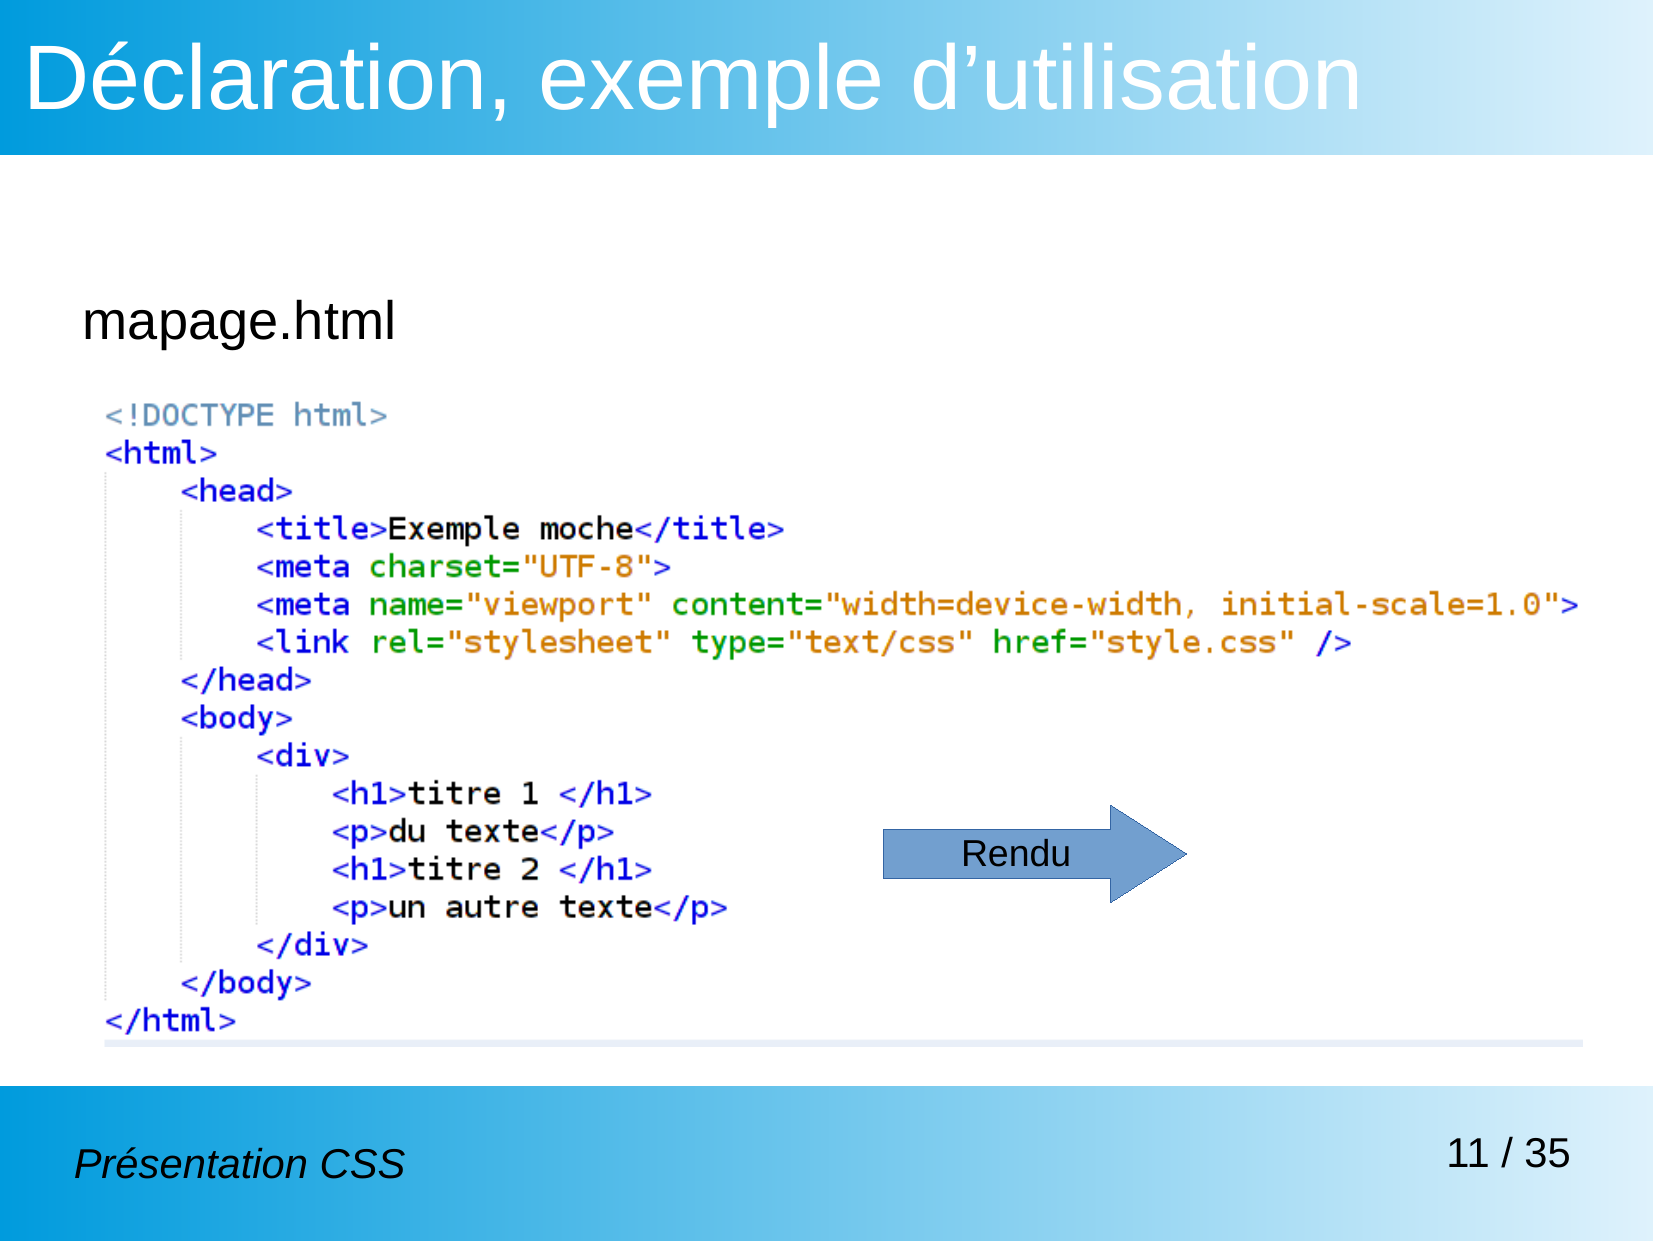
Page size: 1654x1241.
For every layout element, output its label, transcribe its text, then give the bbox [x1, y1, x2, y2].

list mapage.html [82, 290, 1571, 1010]
text_box Rendu [883, 805, 1187, 903]
title Déclaration, exemple d’utilisation [23, 25, 1512, 130]
picture [98, 397, 1583, 1047]
